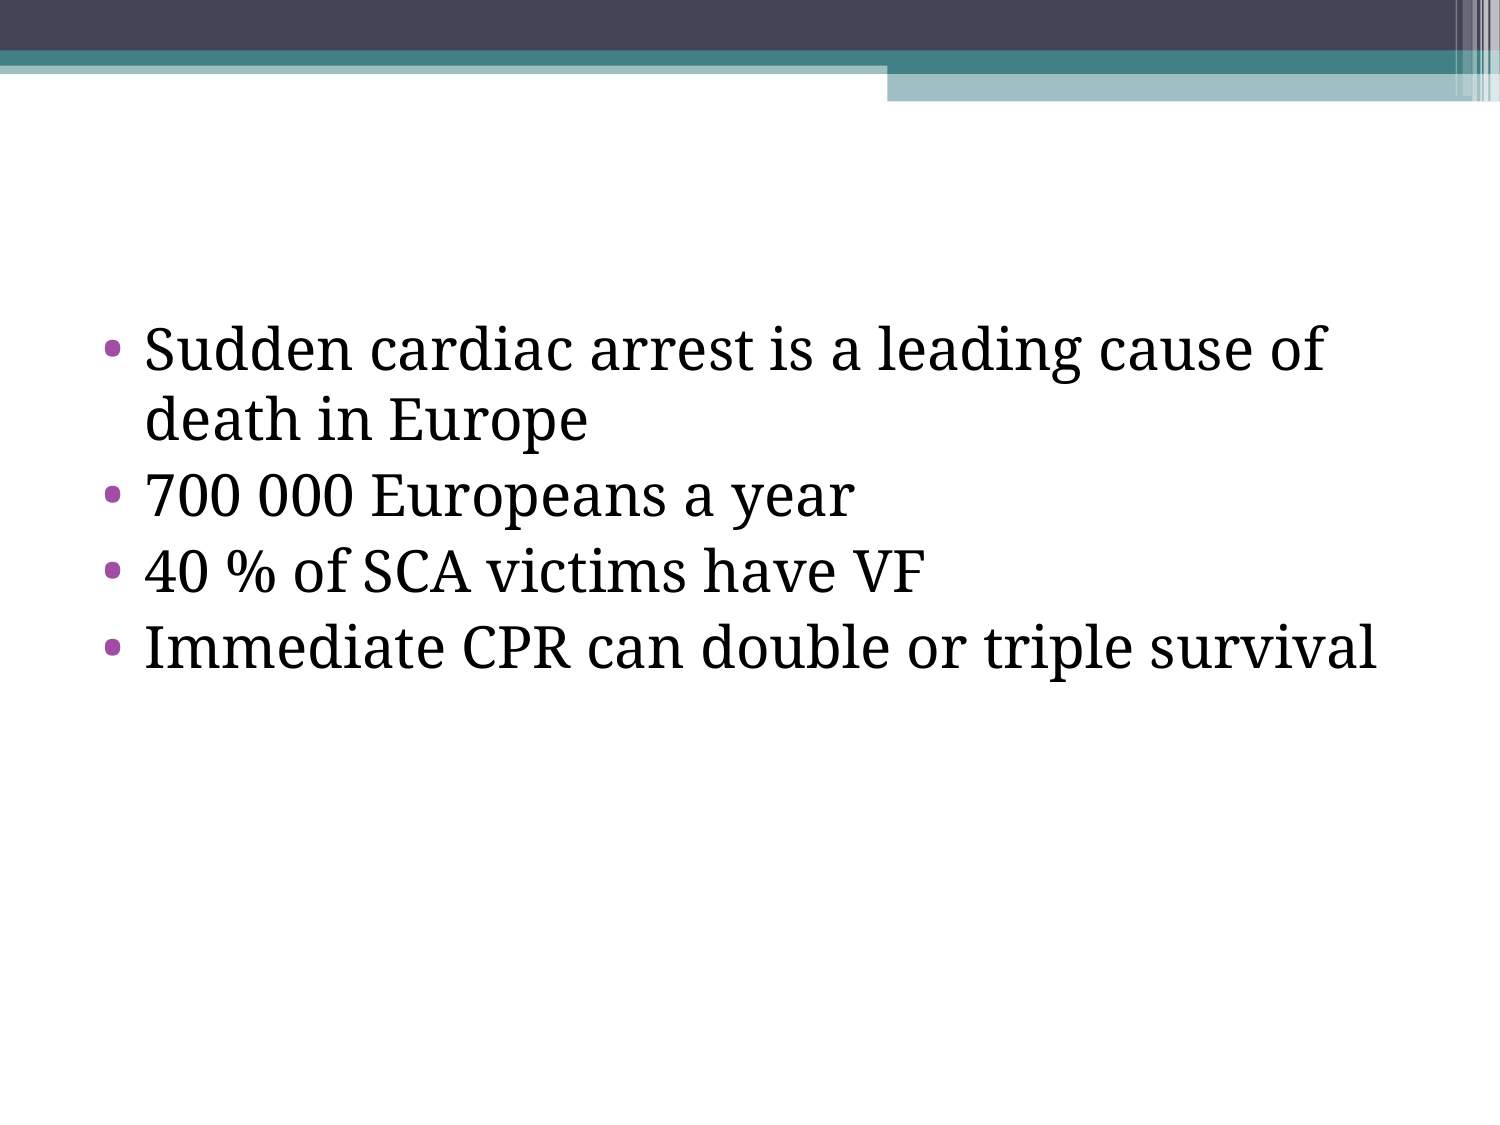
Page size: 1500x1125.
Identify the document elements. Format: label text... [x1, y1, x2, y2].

text_box Sudden cardiac arrest is a leading cause of death in Europe 700 000 Europeans a year 40 % of SCA victims have VF Immediate CPR can double or triple survival [70, 304, 1421, 793]
